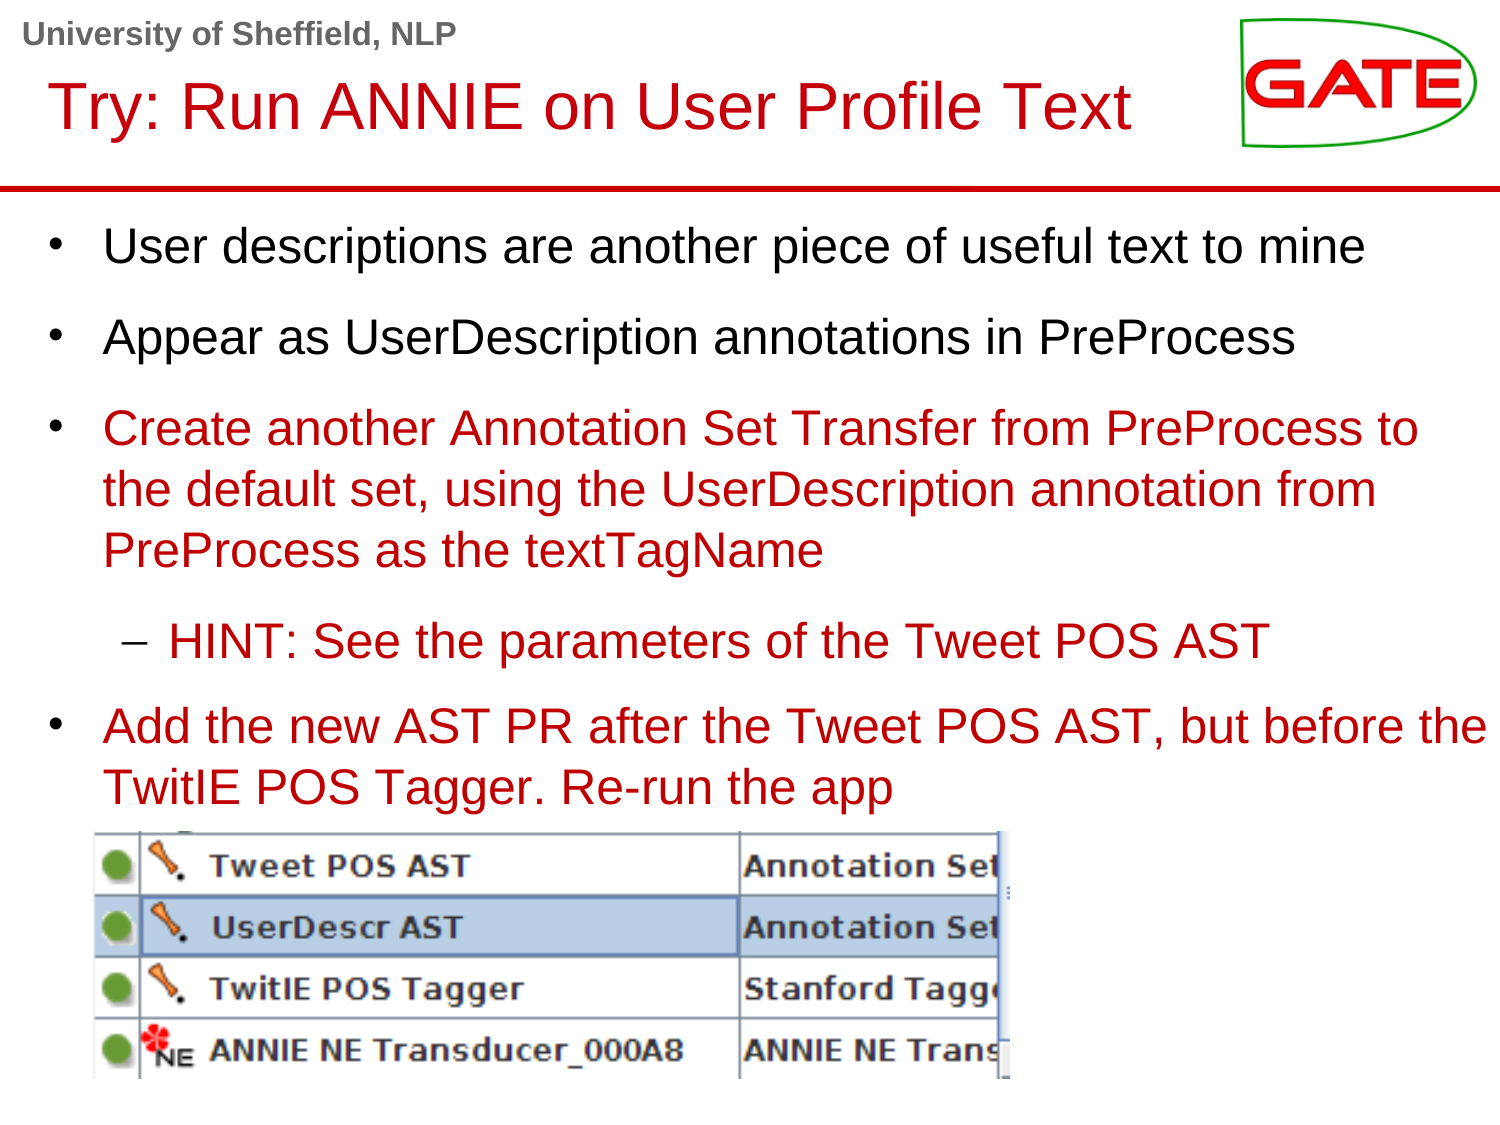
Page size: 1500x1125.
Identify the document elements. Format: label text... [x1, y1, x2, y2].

picture [1240, 18, 1477, 148]
picture [93, 831, 1010, 1079]
text_box Try: Run ANNIE on User Profile Text [47, 47, 1267, 168]
text_box User descriptions are another piece of useful text to mine Appear as UserDescription annotations in PreProcess Create another Annotation Set Transfer from PreProcess to the default set, using the UserDescription annotation from PreProcess as the textTagName HINT: See the parameters of the Tweet POS AST Add the new AST PR after the Tweet POS AST, but before the TwitIE POS Tagger. Re-run the app [47, 212, 1500, 1063]
